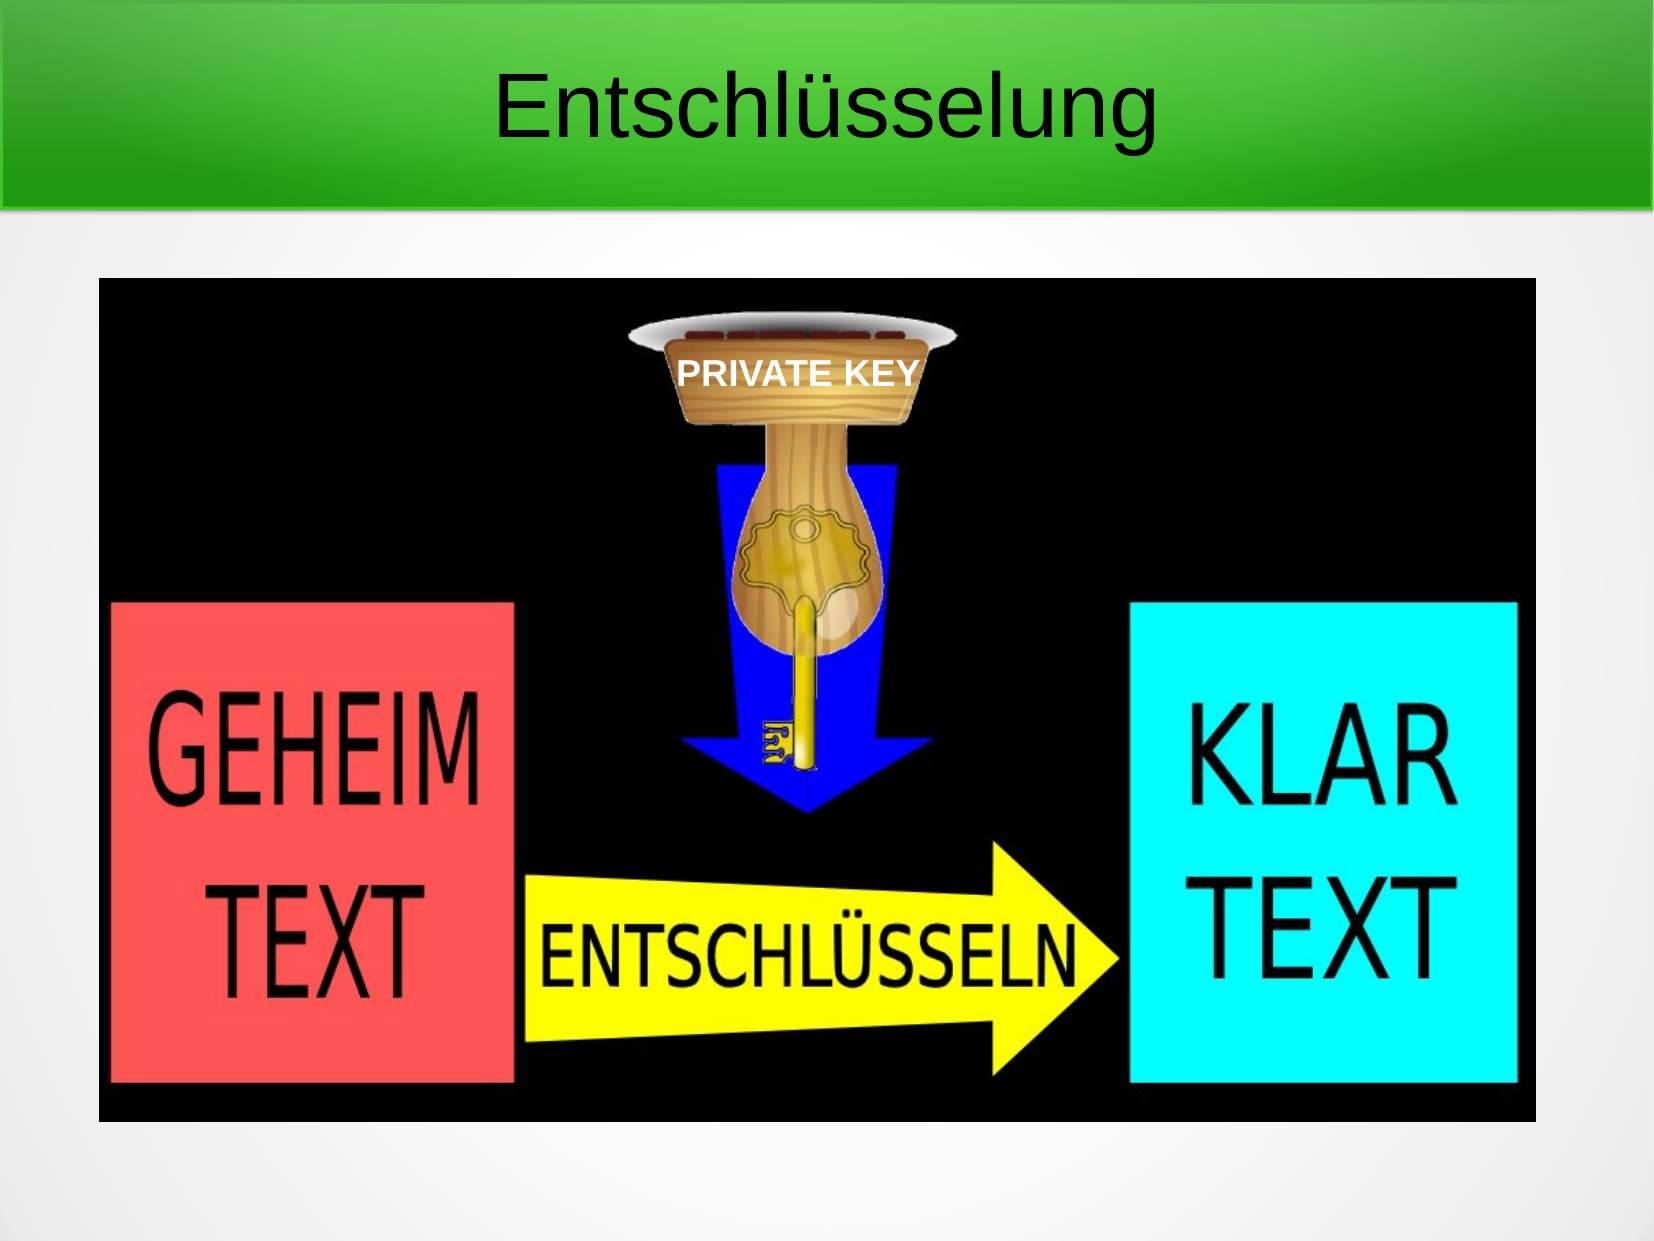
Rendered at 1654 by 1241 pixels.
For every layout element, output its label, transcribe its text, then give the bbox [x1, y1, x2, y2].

picture [99, 278, 1536, 1123]
text_box PRIVATE KEY [661, 344, 936, 402]
title Entschlüsselung [82, 35, 1571, 178]
